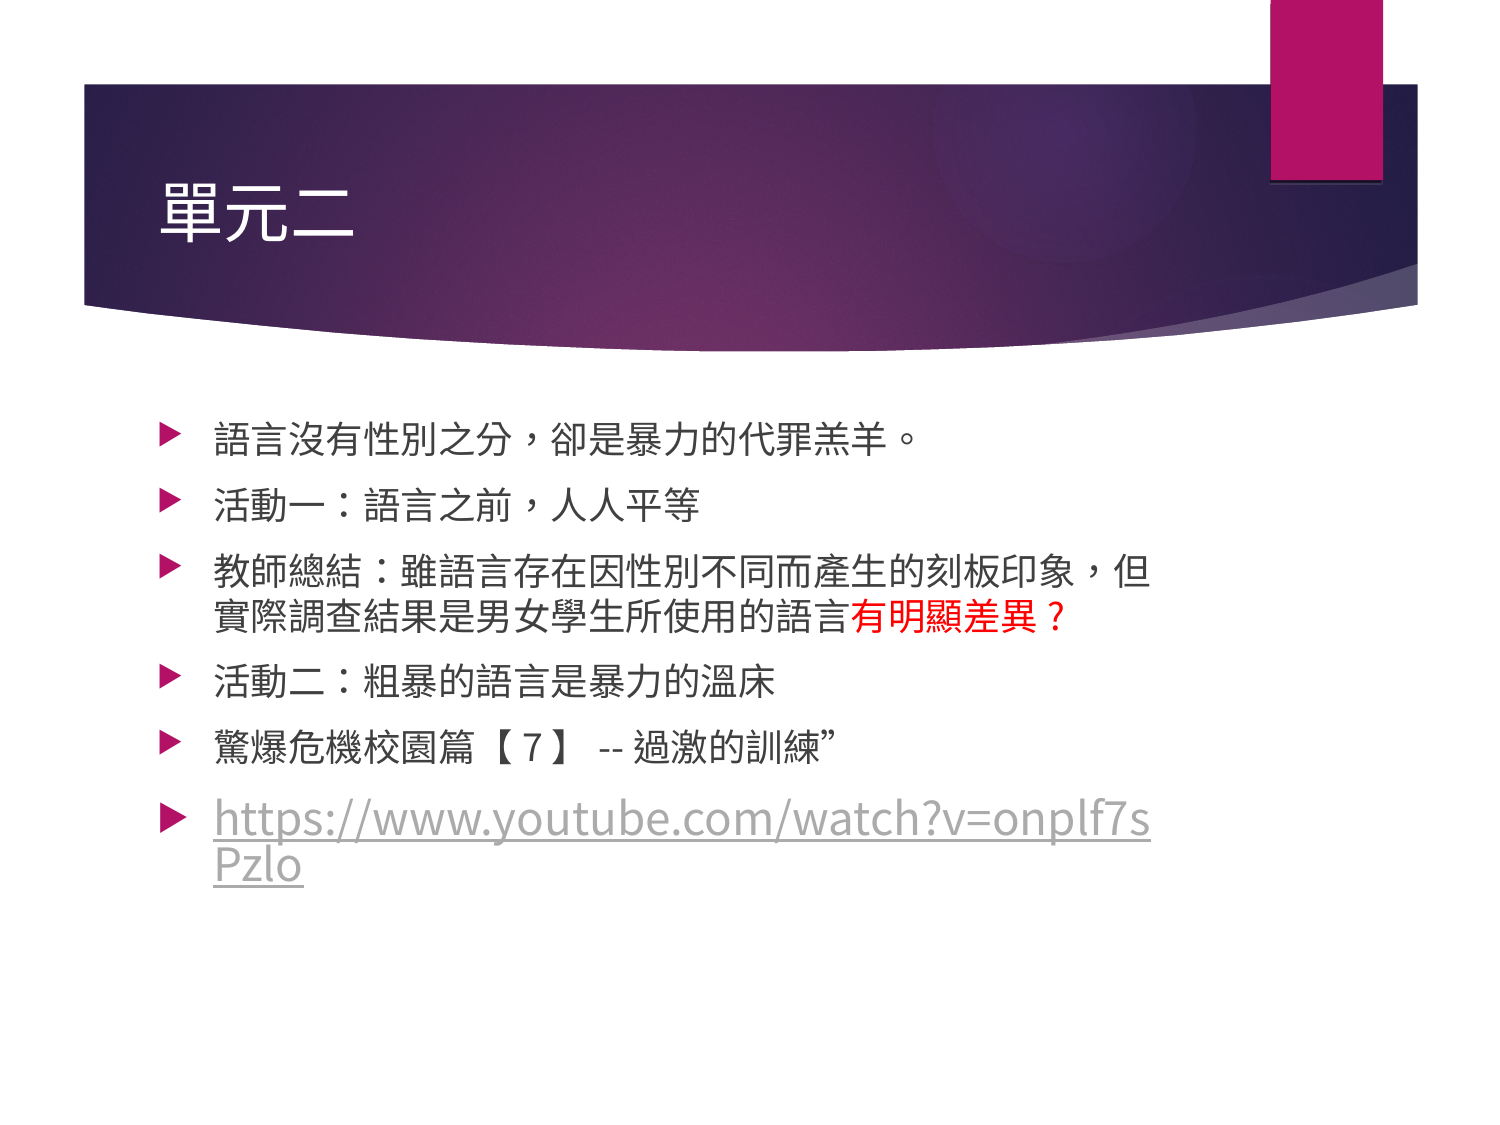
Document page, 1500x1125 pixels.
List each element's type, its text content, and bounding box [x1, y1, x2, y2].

title 單元二 [142, 152, 1183, 269]
list 語言沒有性別之分，卻是暴力的代罪羔羊。 活動一：語言之前，人人平等 教師總結：雖語言存在因性別不同而產生的刻板印象，但實際調查結果是男女學生所使用的語言有明顯差異? 活動二：粗暴的語言是暴力的溫床 驚爆危機校園篇【7】--過激的訓練” https://www.youtube.com/watch?v=onplf7sPzlo [141, 408, 1183, 988]
picture [85, 85, 1417, 351]
